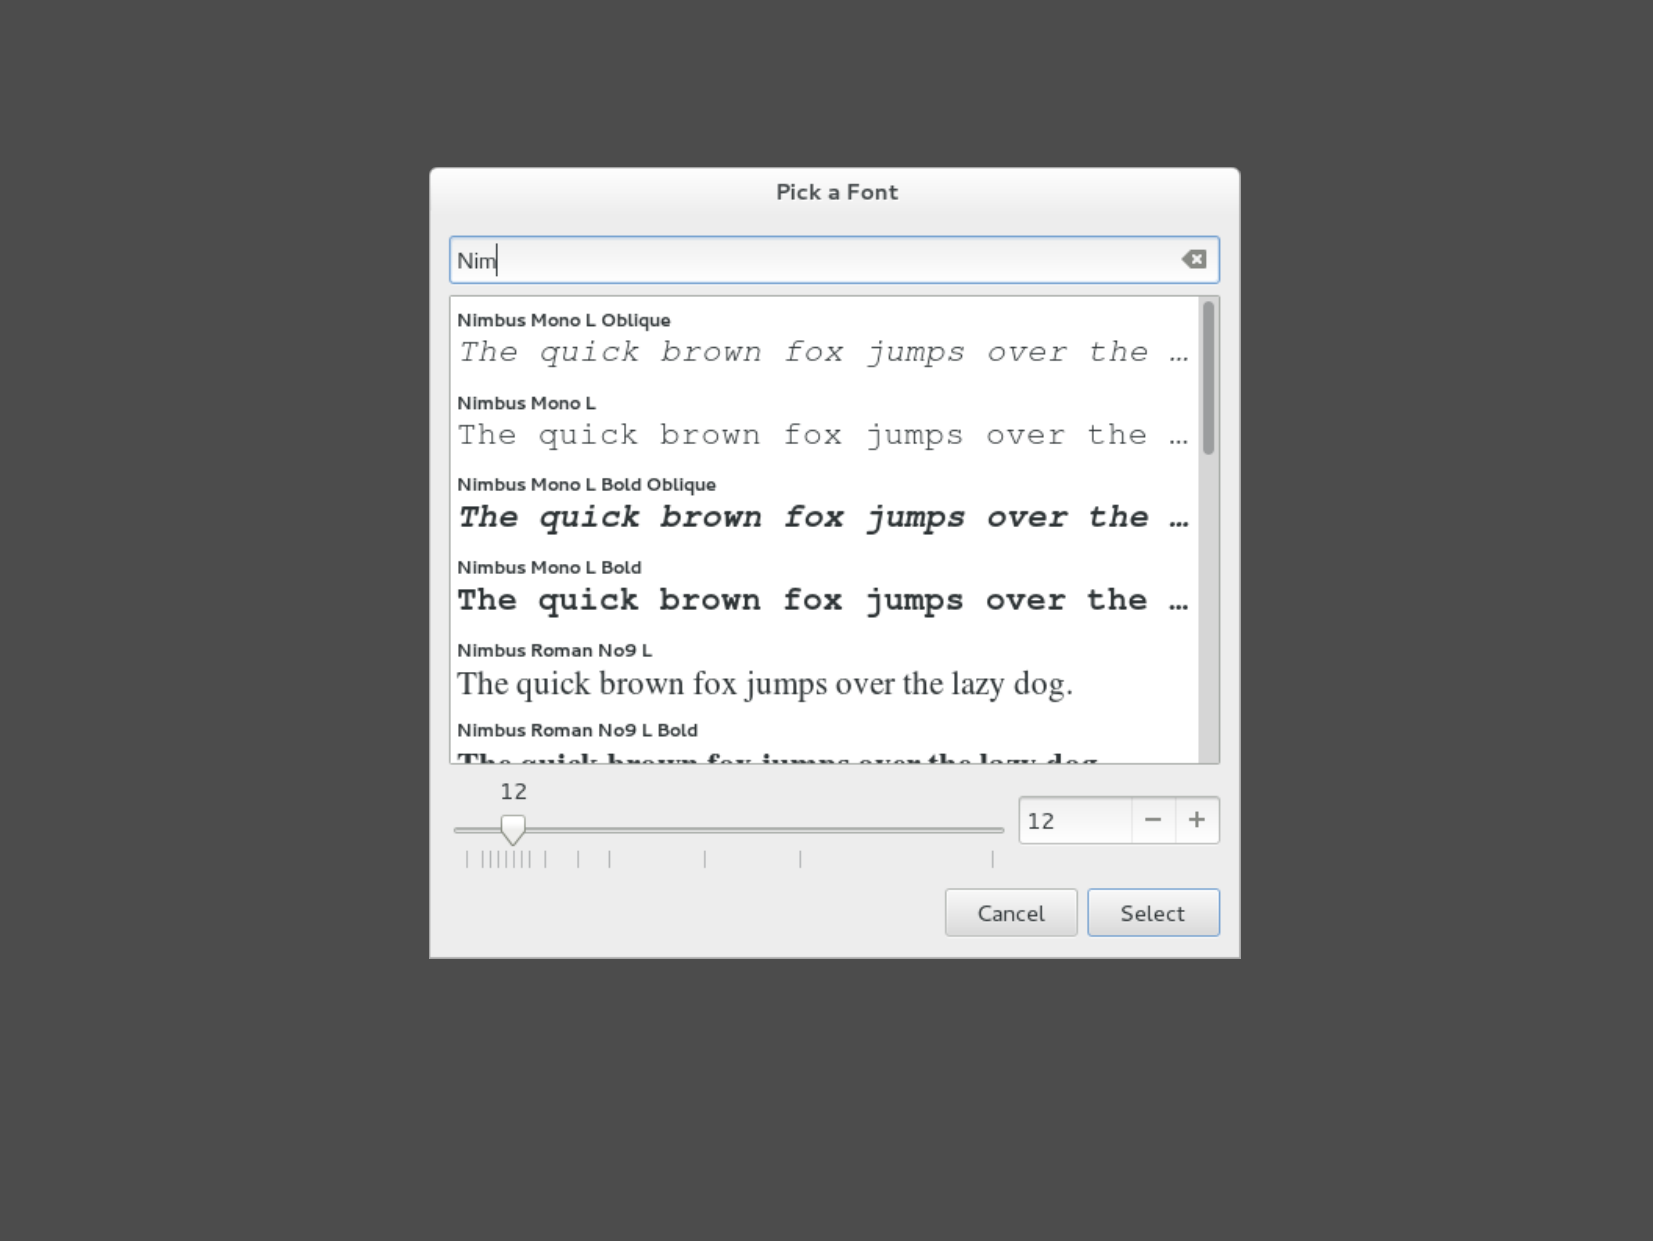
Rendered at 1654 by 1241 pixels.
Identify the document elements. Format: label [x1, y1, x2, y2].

picture [429, 167, 1241, 959]
